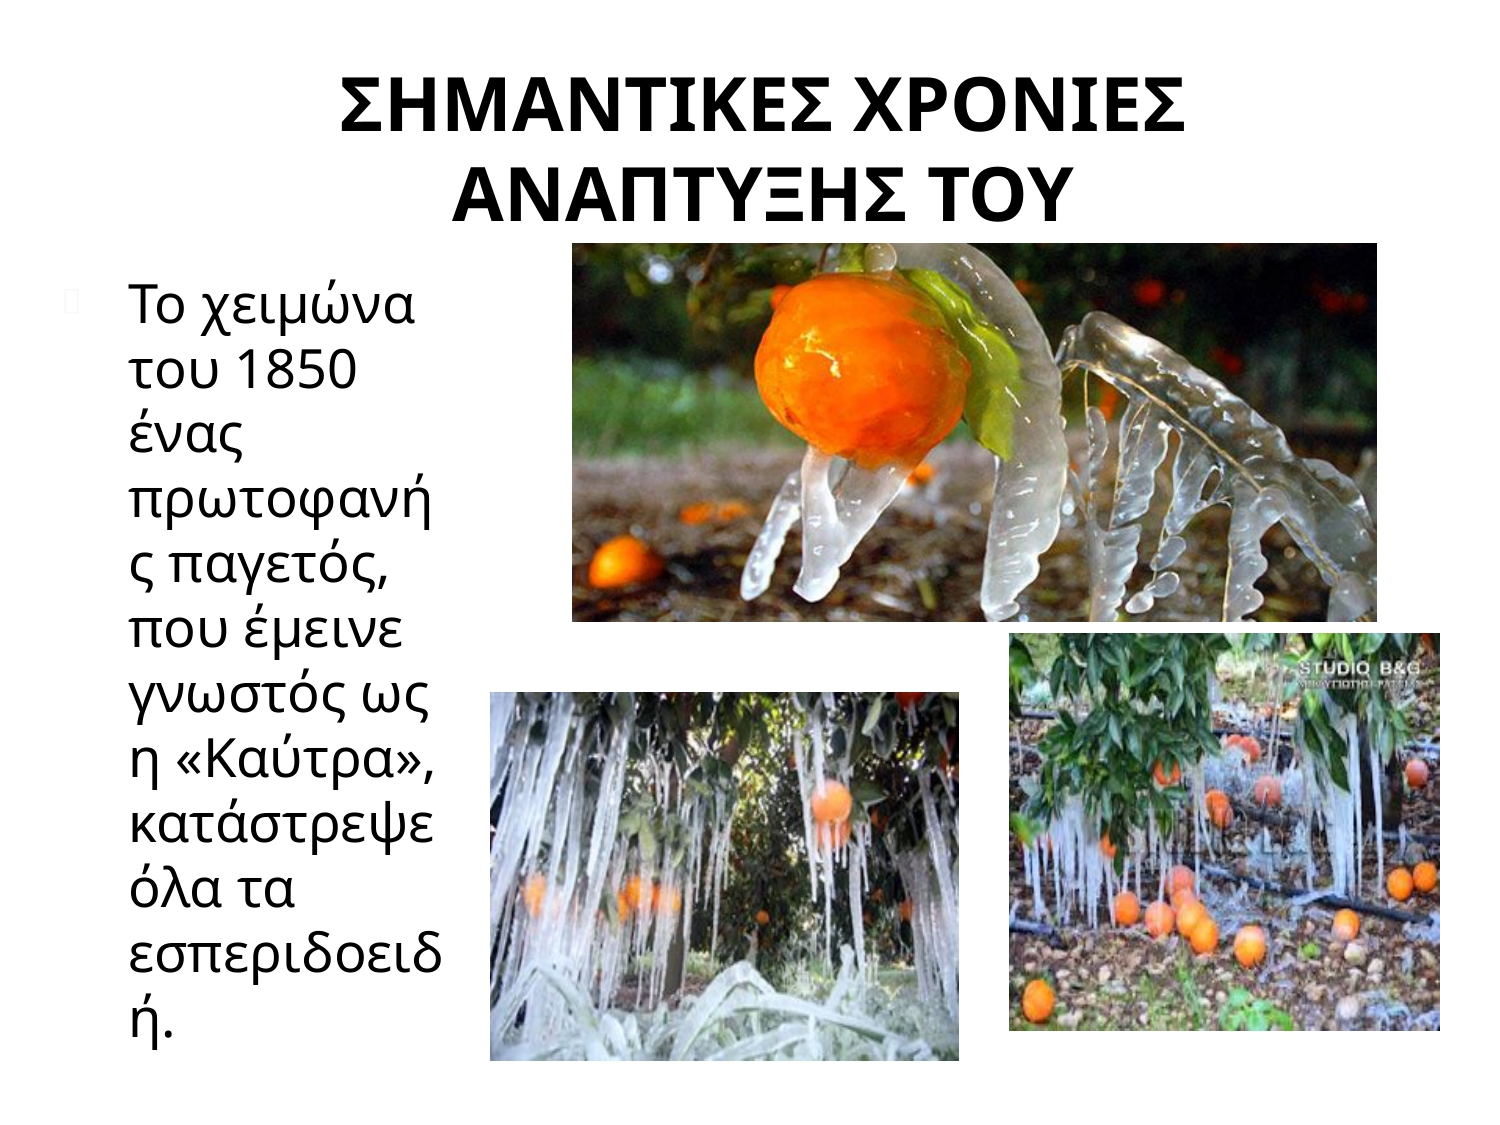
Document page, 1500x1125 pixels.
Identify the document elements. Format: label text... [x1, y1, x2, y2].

picture [572, 243, 1377, 622]
picture [490, 692, 959, 1061]
list Το χειμώνα του 1850 ένας πρωτοφανής παγετός, που έμεινε γνωστός ως η «Καύτρα», κατάστρεψε όλα τα εσπεριδοειδή. [23, 261, 473, 1125]
picture [1009, 633, 1440, 1031]
title ΣΗΜΑΝΤΙΚΕΣ ΧΡΟΝΙΕΣ ΑΝΑΠΤΥΞΗΣ ΤΟΥ [88, 48, 1439, 237]
